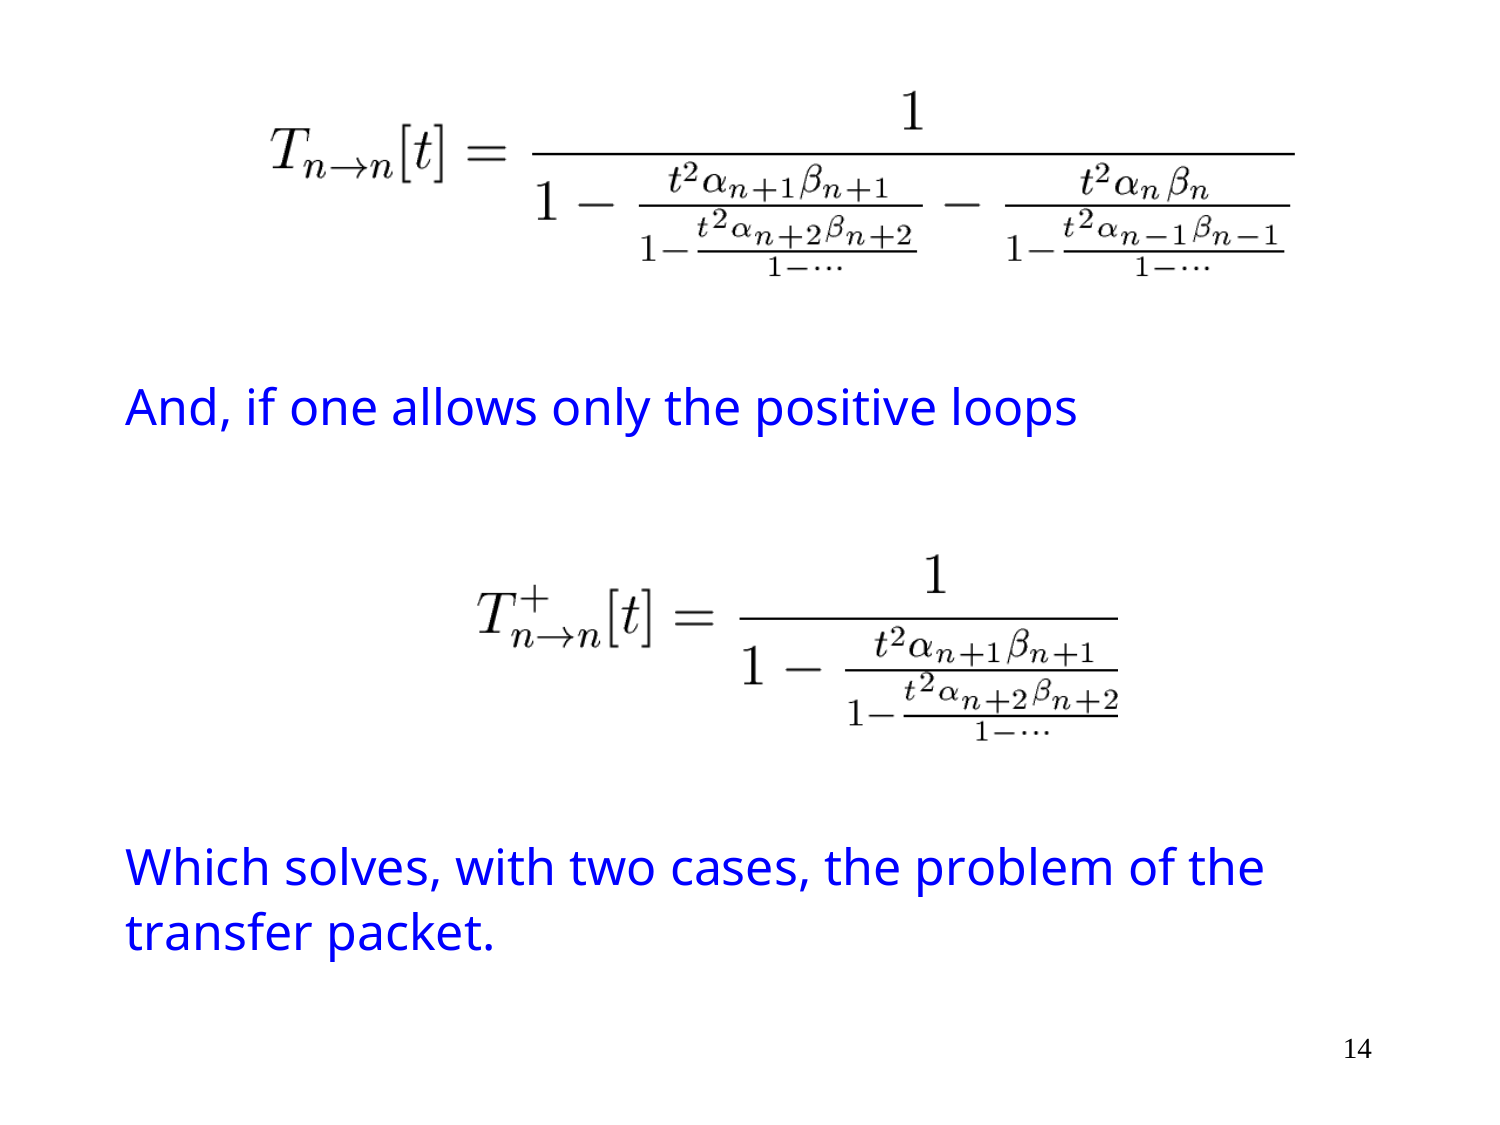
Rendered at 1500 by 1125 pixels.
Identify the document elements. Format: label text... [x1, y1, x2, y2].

picture [366, 471, 1118, 752]
picture [78, 34, 1430, 315]
text_box And, if one allows only the positive loops [110, 365, 1386, 491]
text_box Which solves, with two cases, the problem of the transfer packet. [110, 826, 1386, 959]
